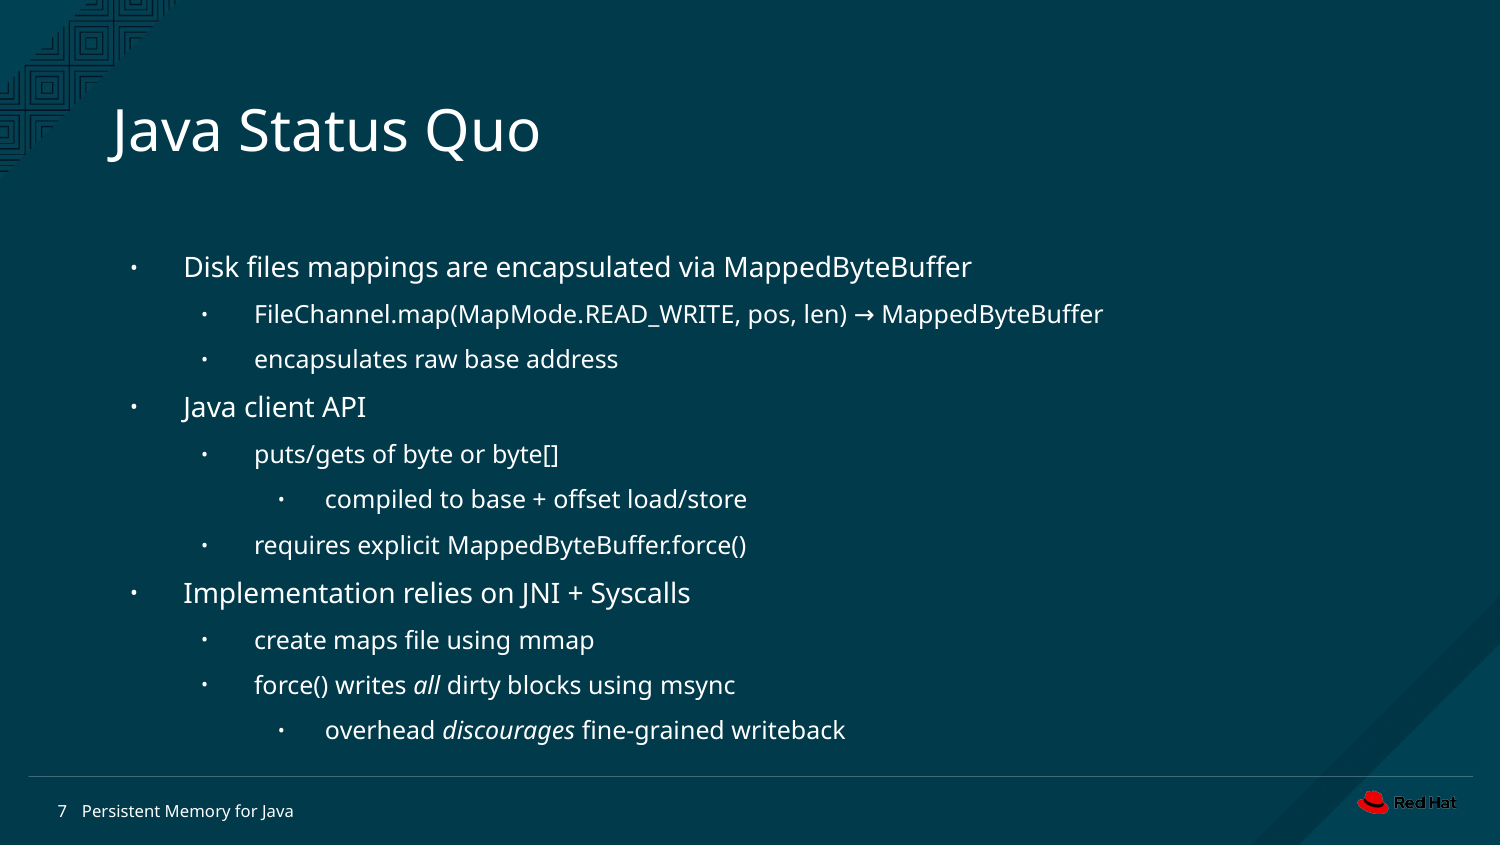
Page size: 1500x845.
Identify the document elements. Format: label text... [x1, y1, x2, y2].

picture [99, 38, 103, 49]
picture [1406, 800, 1413, 808]
picture [1451, 797, 1455, 808]
picture [1430, 797, 1449, 808]
list Disk files mappings are encapsulated via MappedByteBuffer FileChannel.map(MapMode.READ_WRITE, pos, len) → MappedByteBuffer encapsulates raw base address Java client API puts/gets of byte or byte[] compiled to base + offset load/store requires explicit MappedByteBuffer.force() Implementation relies on JNI + Syscalls create maps file using mmap force() writes all dirty blocks using msync overhead discourages fine-grained writeback [112, 247, 1388, 316]
title Java Status Quo [112, 0, 1388, 169]
picture [1416, 797, 1425, 808]
picture [1358, 791, 1388, 813]
picture [1395, 797, 1404, 808]
